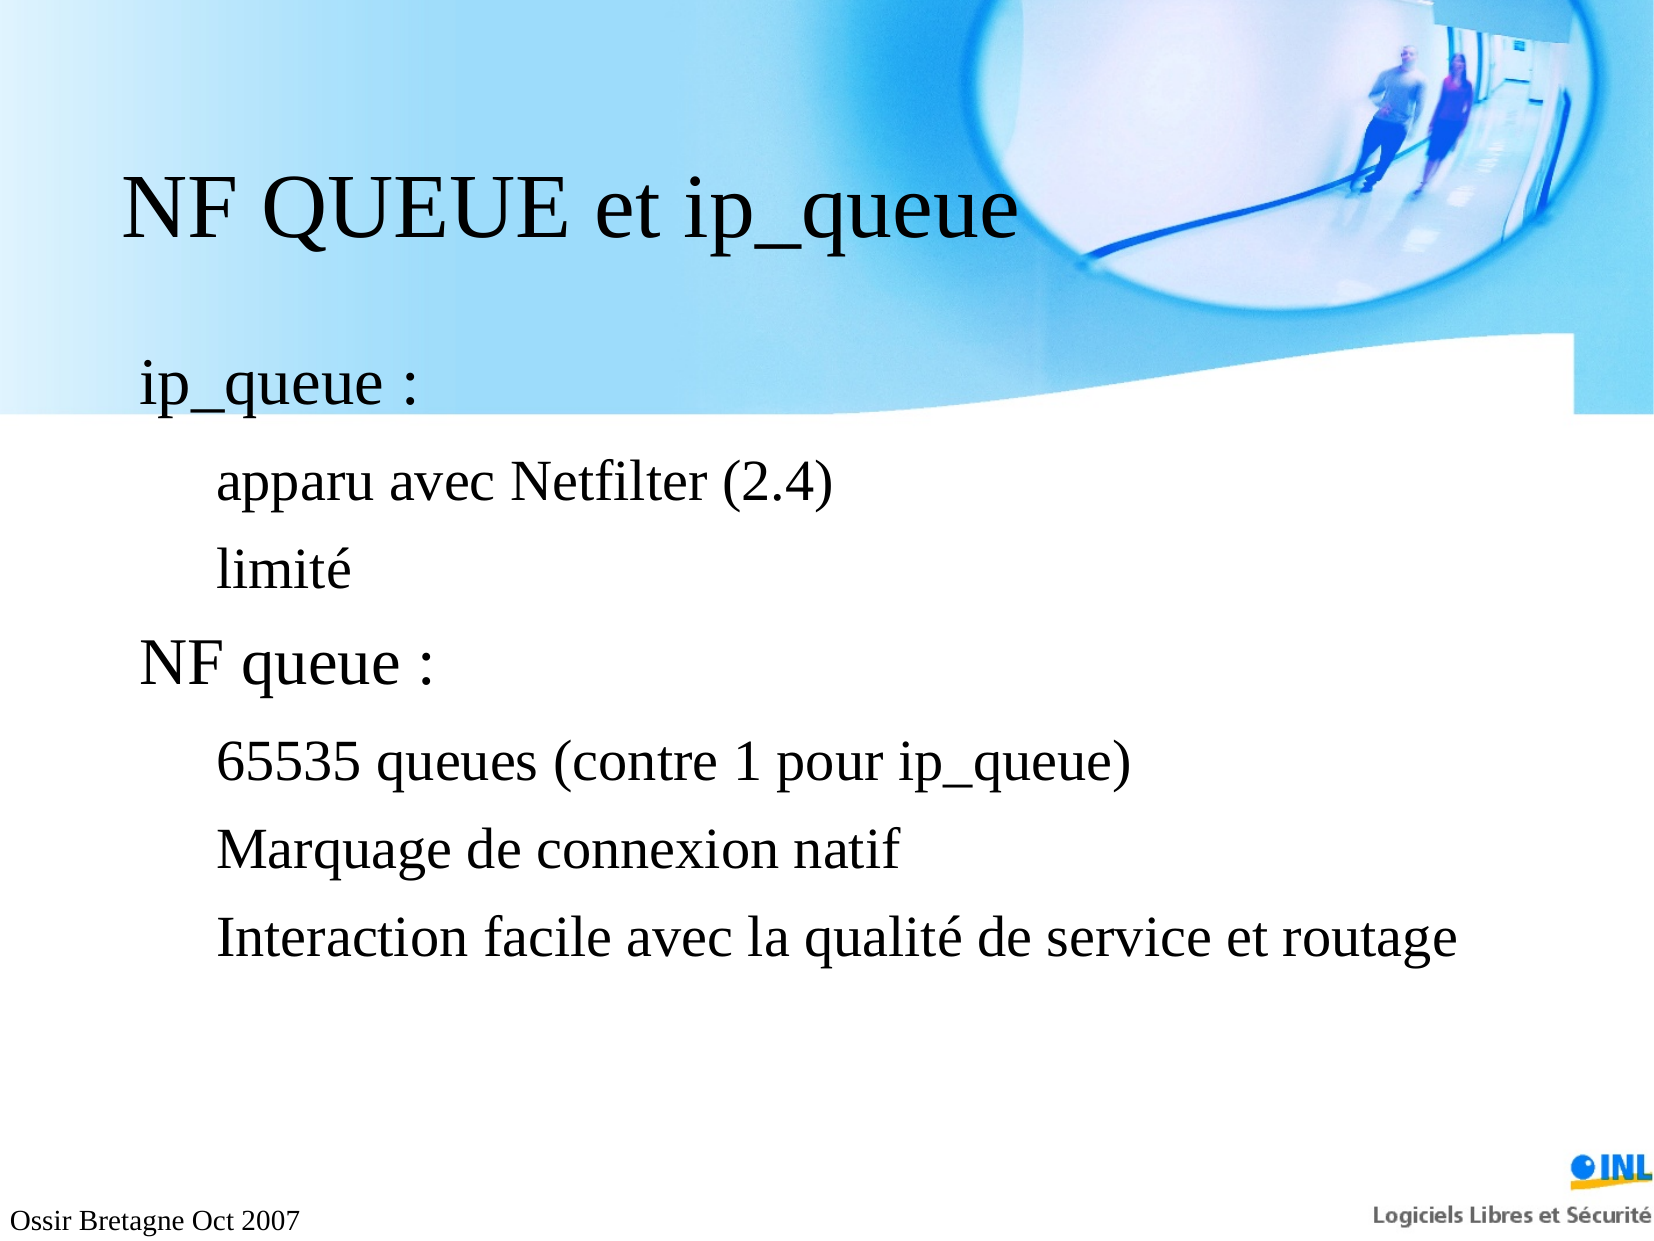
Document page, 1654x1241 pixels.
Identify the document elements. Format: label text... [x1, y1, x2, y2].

picture [0, 0, 1654, 1241]
title NF QUEUE et ip_queue [121, 102, 1534, 311]
list ip_queue : apparu avec Netfilter (2.4) limité NF queue : 65535 queues (contre 1 pour ip_queue) Marquage de connexion natif Interaction facile avec la qualité de service et routage [121, 344, 1534, 1127]
